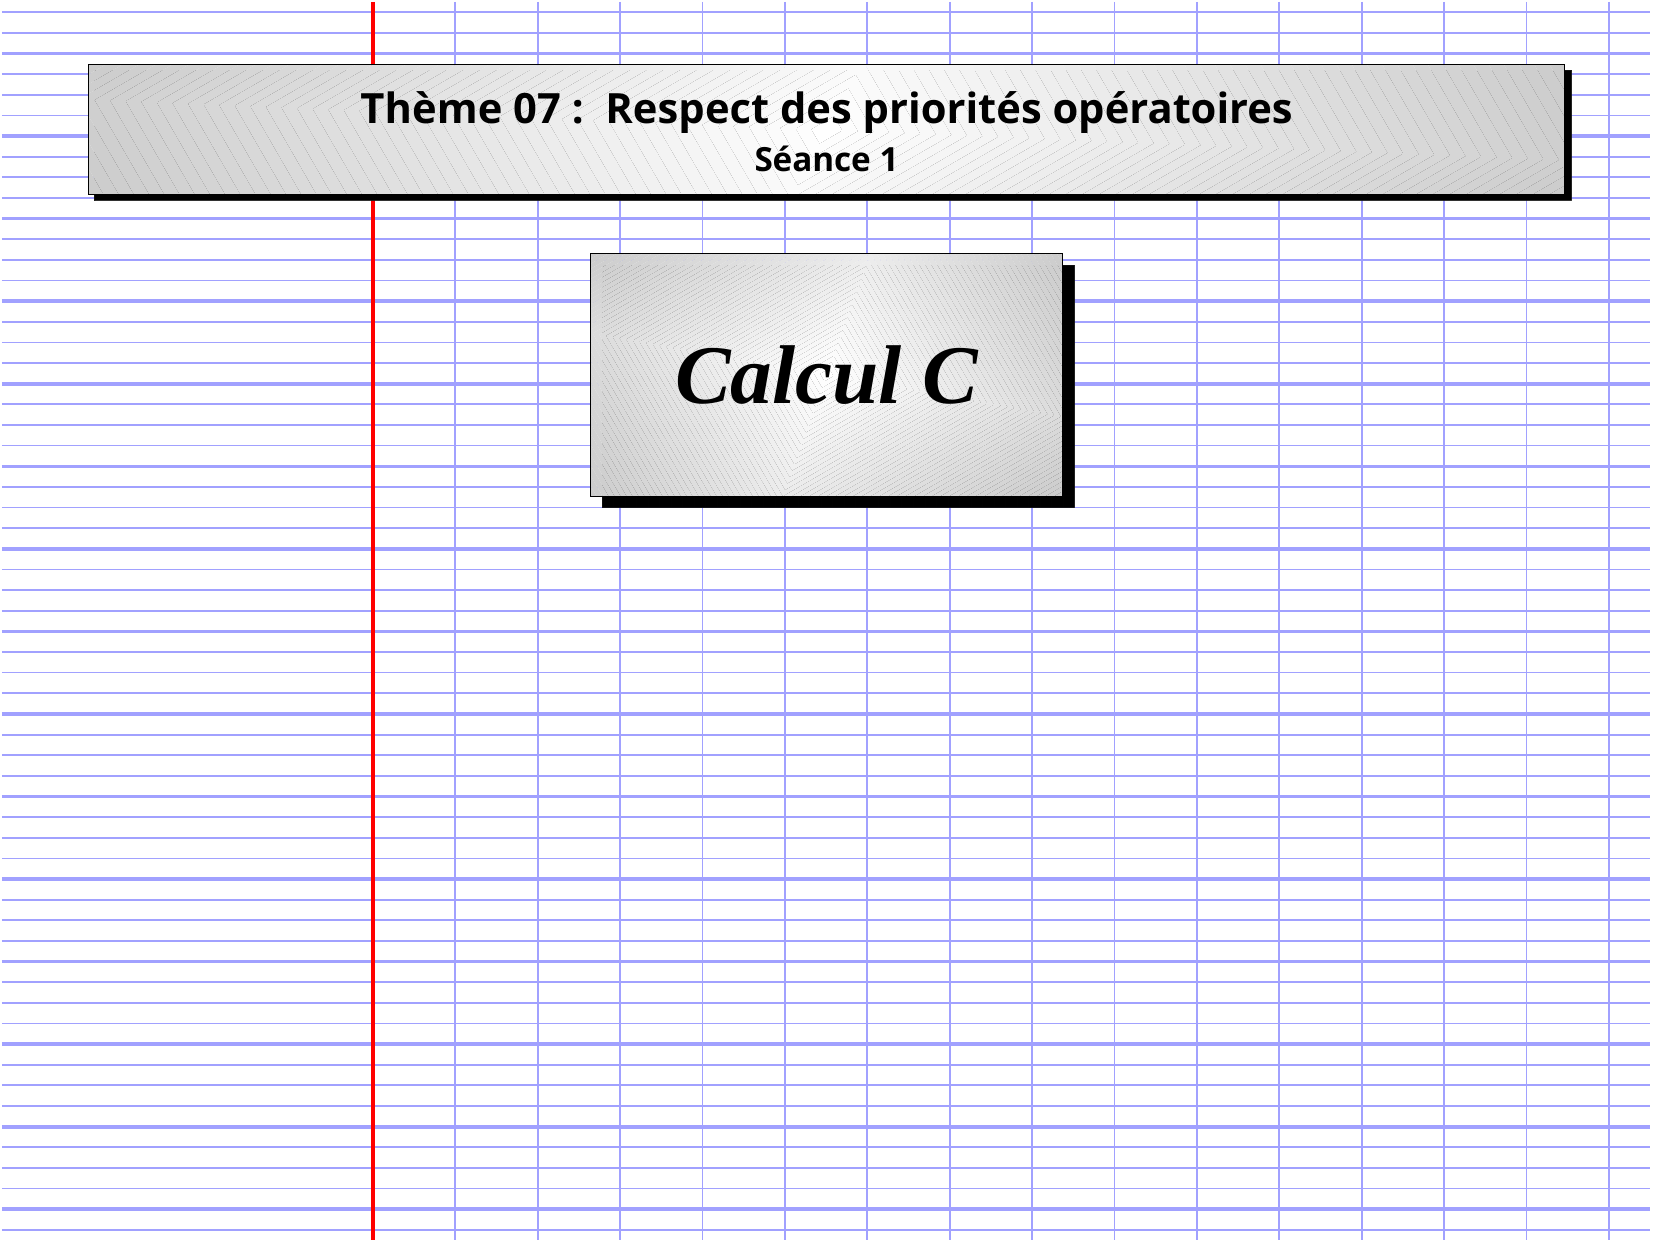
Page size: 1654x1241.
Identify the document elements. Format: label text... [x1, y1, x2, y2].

picture [0, 0, 1654, 1241]
text_box Calcul C [590, 253, 1063, 497]
text_box Thème 07 : Respect des priorités opératoires Séance 1 [88, 64, 1565, 195]
